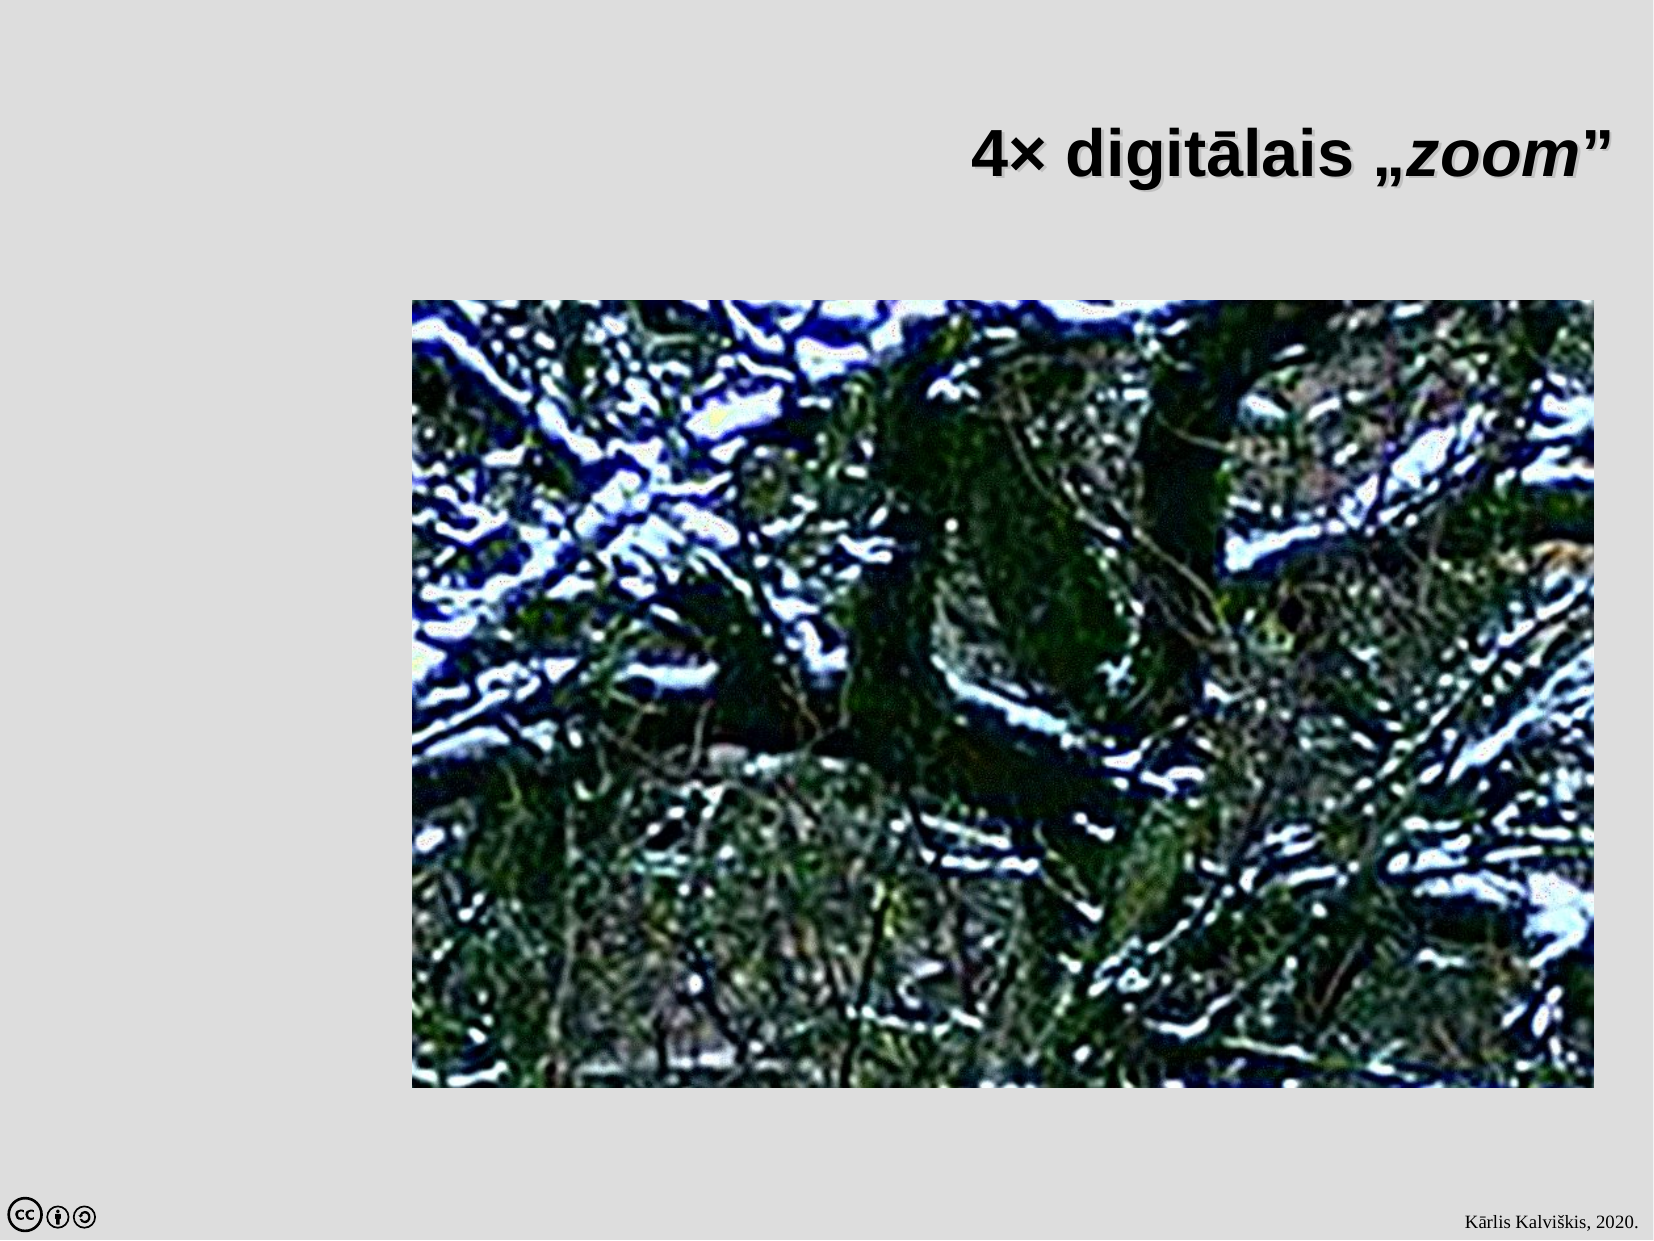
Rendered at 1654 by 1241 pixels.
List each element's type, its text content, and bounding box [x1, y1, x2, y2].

title 4× digitālais „zoom” [42, 49, 1615, 257]
picture [412, 300, 1594, 1089]
